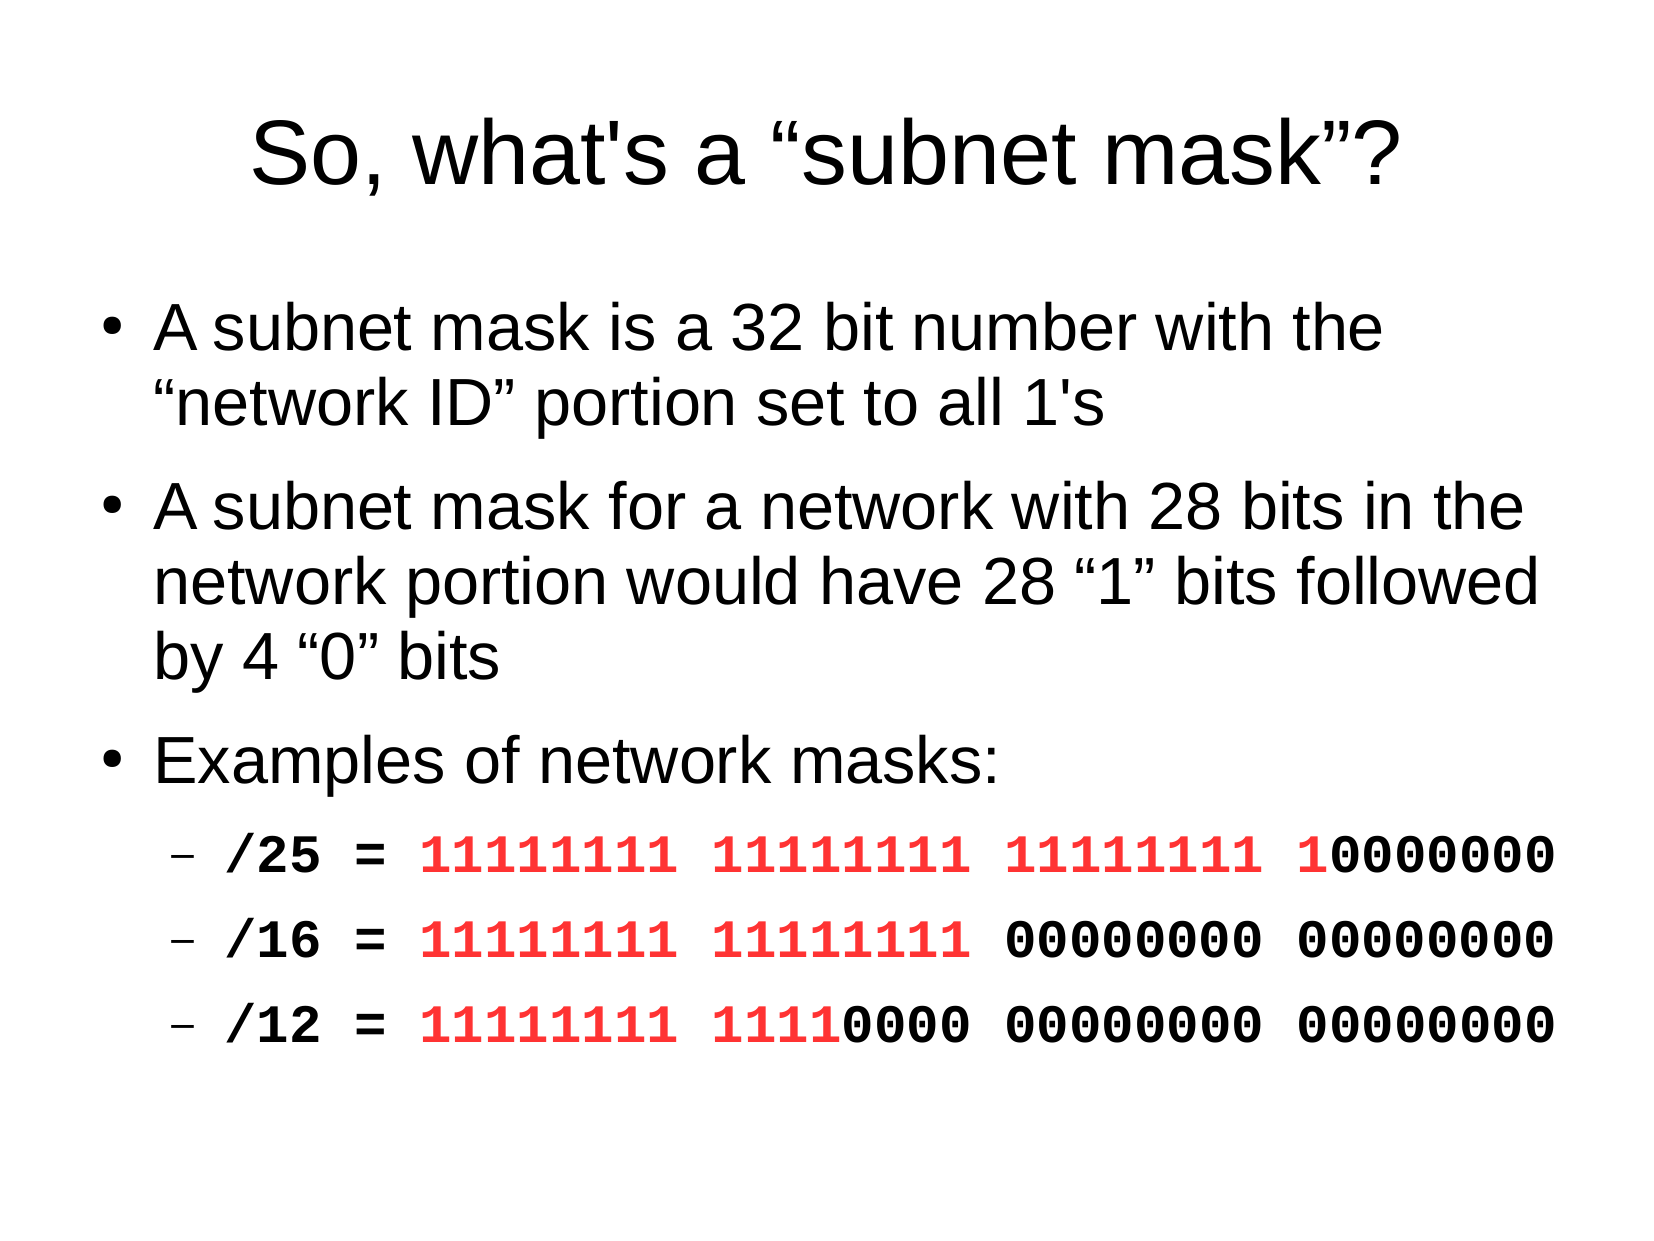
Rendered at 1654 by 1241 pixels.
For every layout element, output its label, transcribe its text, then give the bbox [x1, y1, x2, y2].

list A subnet mask is a 32 bit number with the “network ID” portion set to all 1's A subnet mask for a network with 28 bits in the network portion would have 28 “1” bits followed by 4 “0” bits Examples of network masks: /25 = 11111111 11111111 11111111 10000000 /16 = 11111111 11111111 00000000 00000000 /12 = 11111111 11110000 00000000 00000000 [82, 290, 1571, 1109]
title So, what's a “subnet mask”? [82, 49, 1571, 257]
